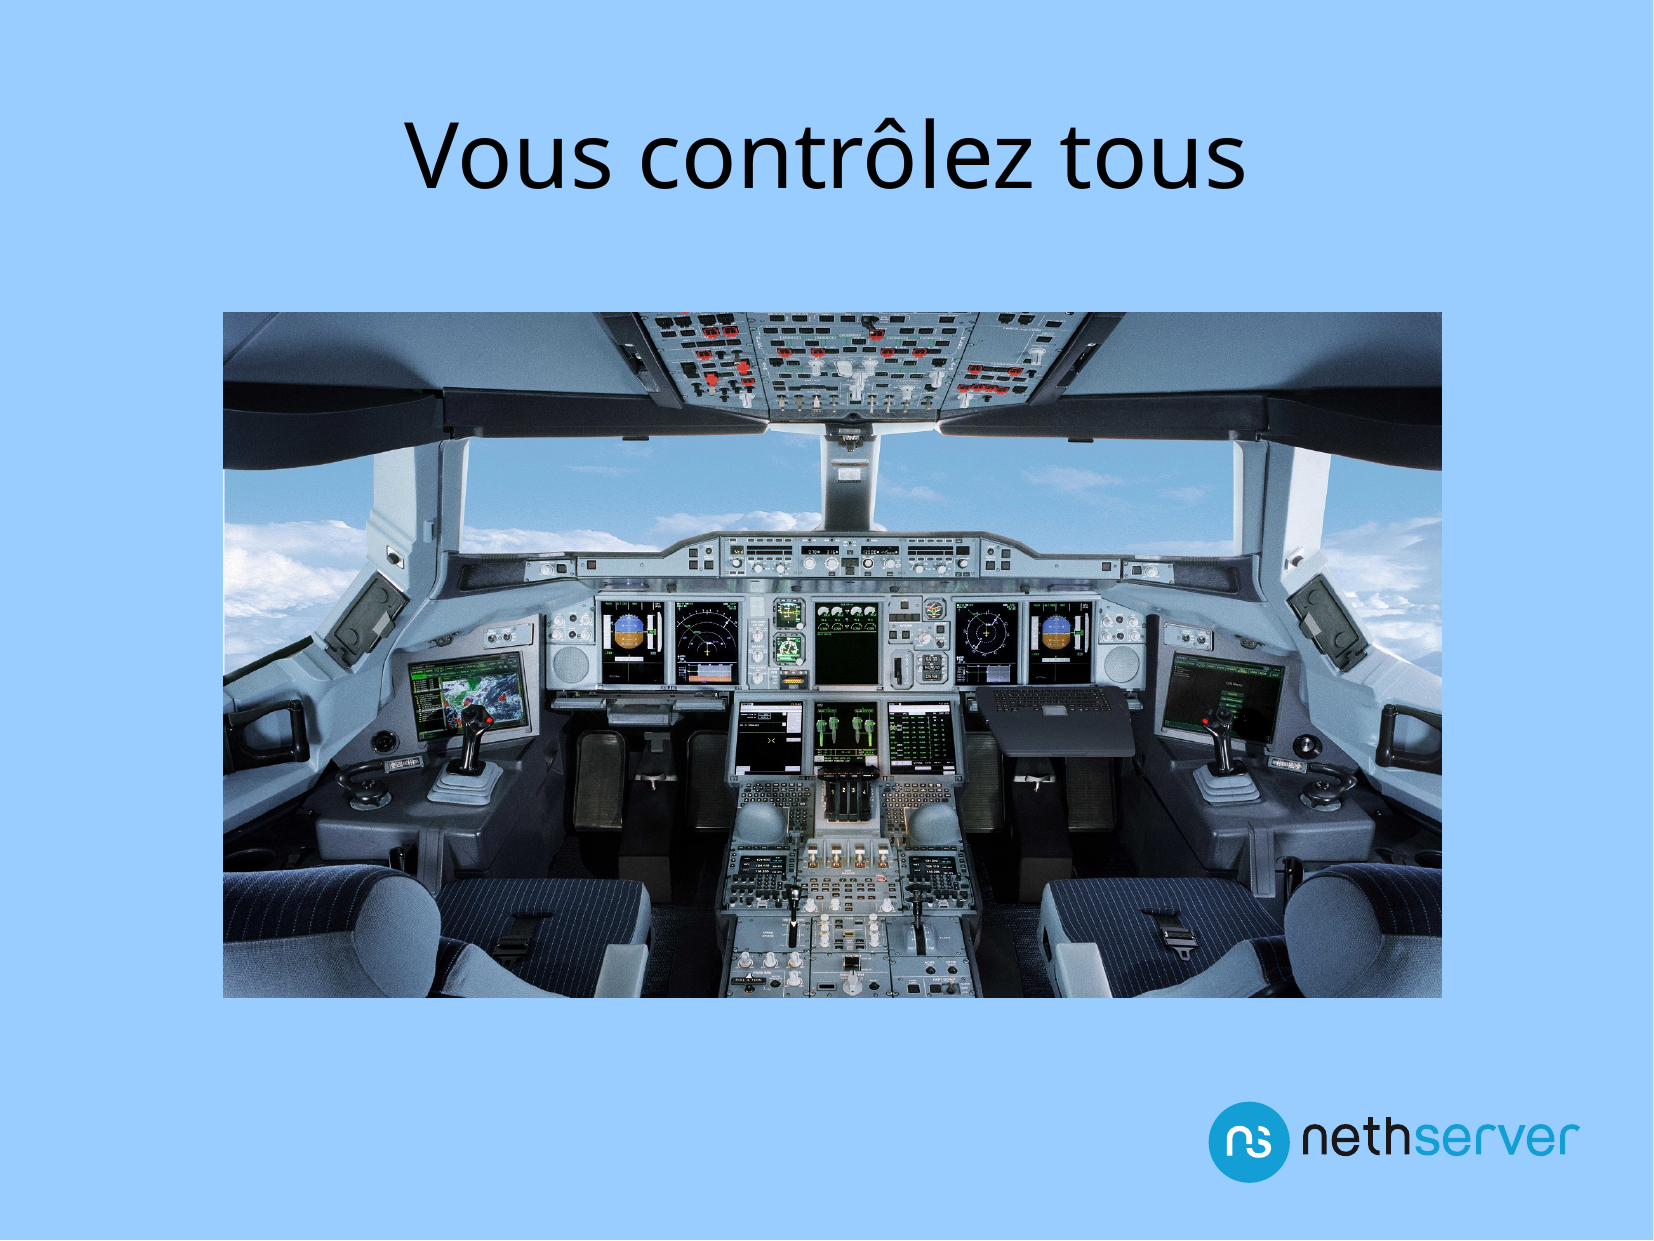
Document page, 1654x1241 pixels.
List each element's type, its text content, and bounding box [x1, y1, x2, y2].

picture [223, 312, 1654, 1241]
title Vous contrôlez tous [82, 49, 1571, 257]
